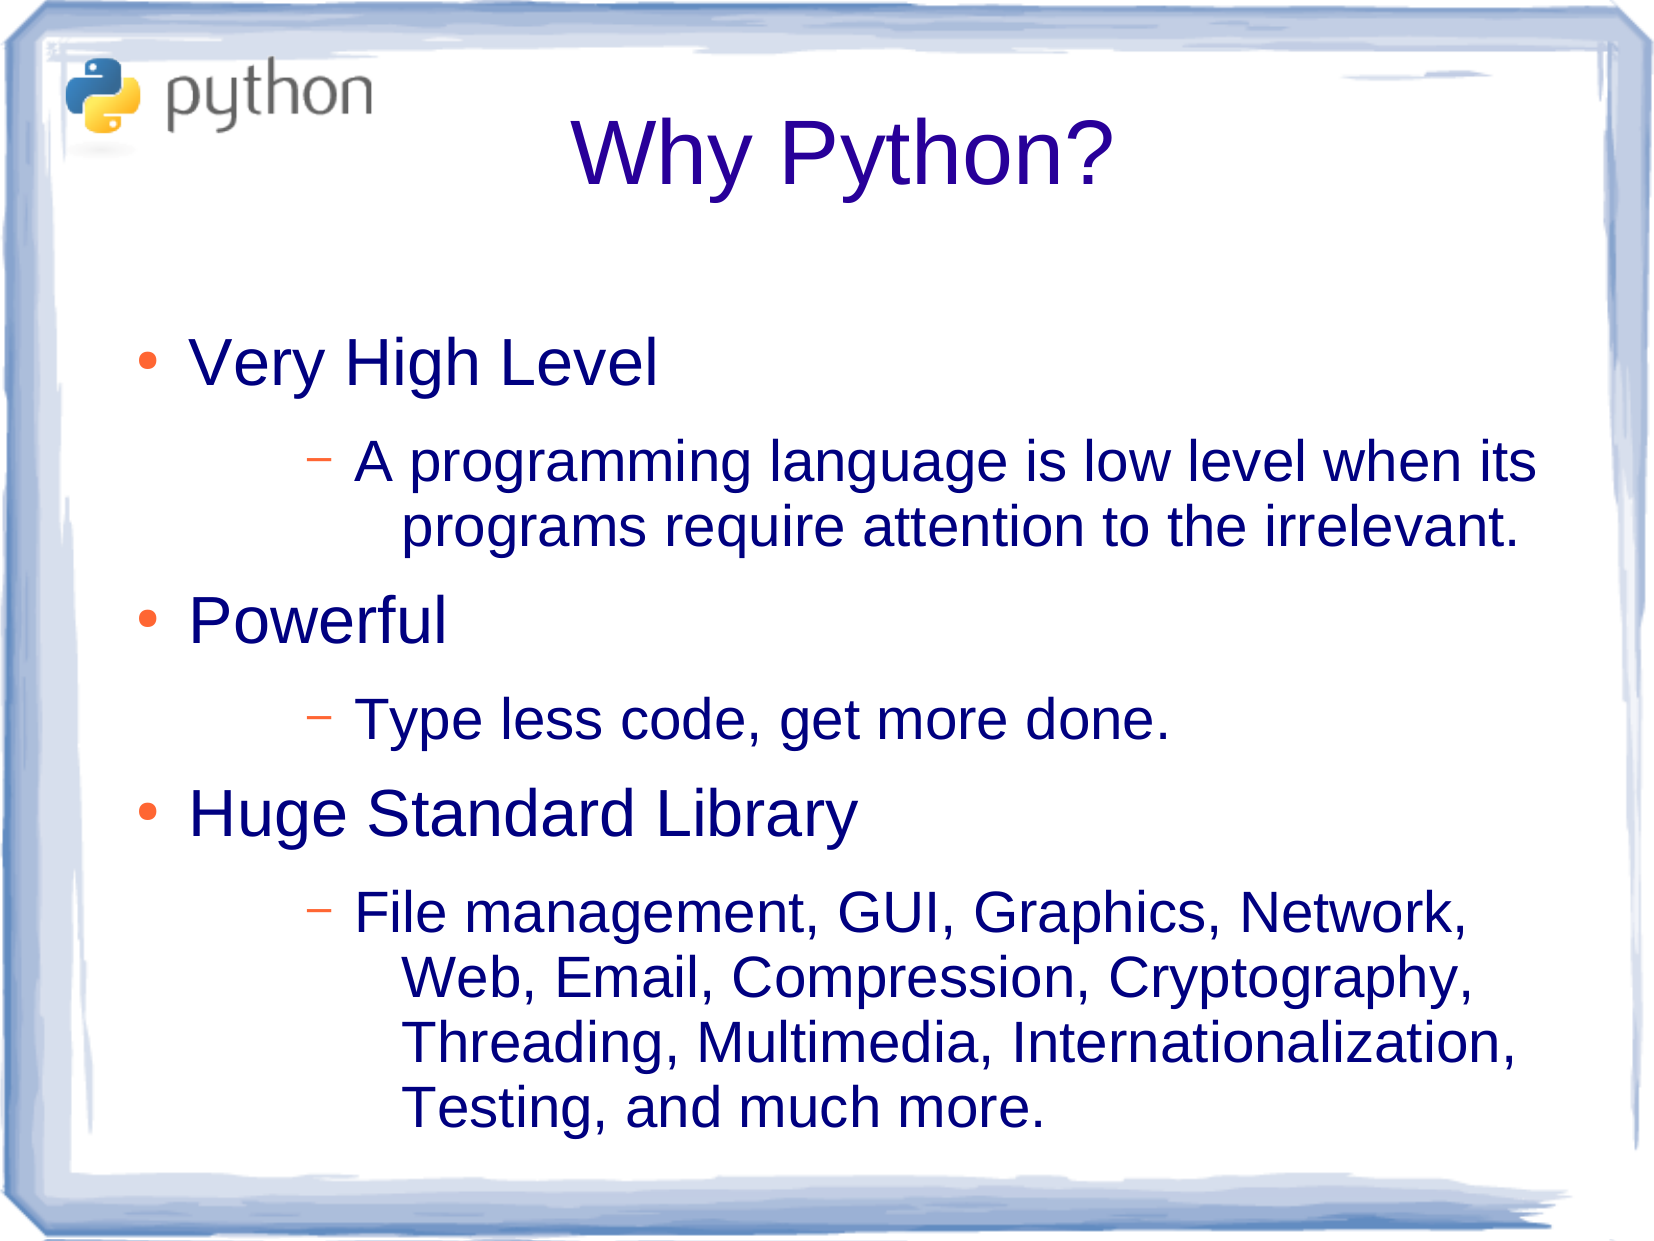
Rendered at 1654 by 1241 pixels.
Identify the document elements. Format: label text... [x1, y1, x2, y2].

title Why Python? [82, 49, 1571, 257]
picture [0, 0, 1654, 1241]
list Very High Level A programming language is low level when its programs require attention to the irrelevant. Powerful Type less code, get more done. Huge Standard Library File management, GUI, Graphics, Network, Web, Email, Compression, Cryptography, Threading, Multimedia, Internationalization, Testing, and much more. [118, 324, 1571, 1139]
